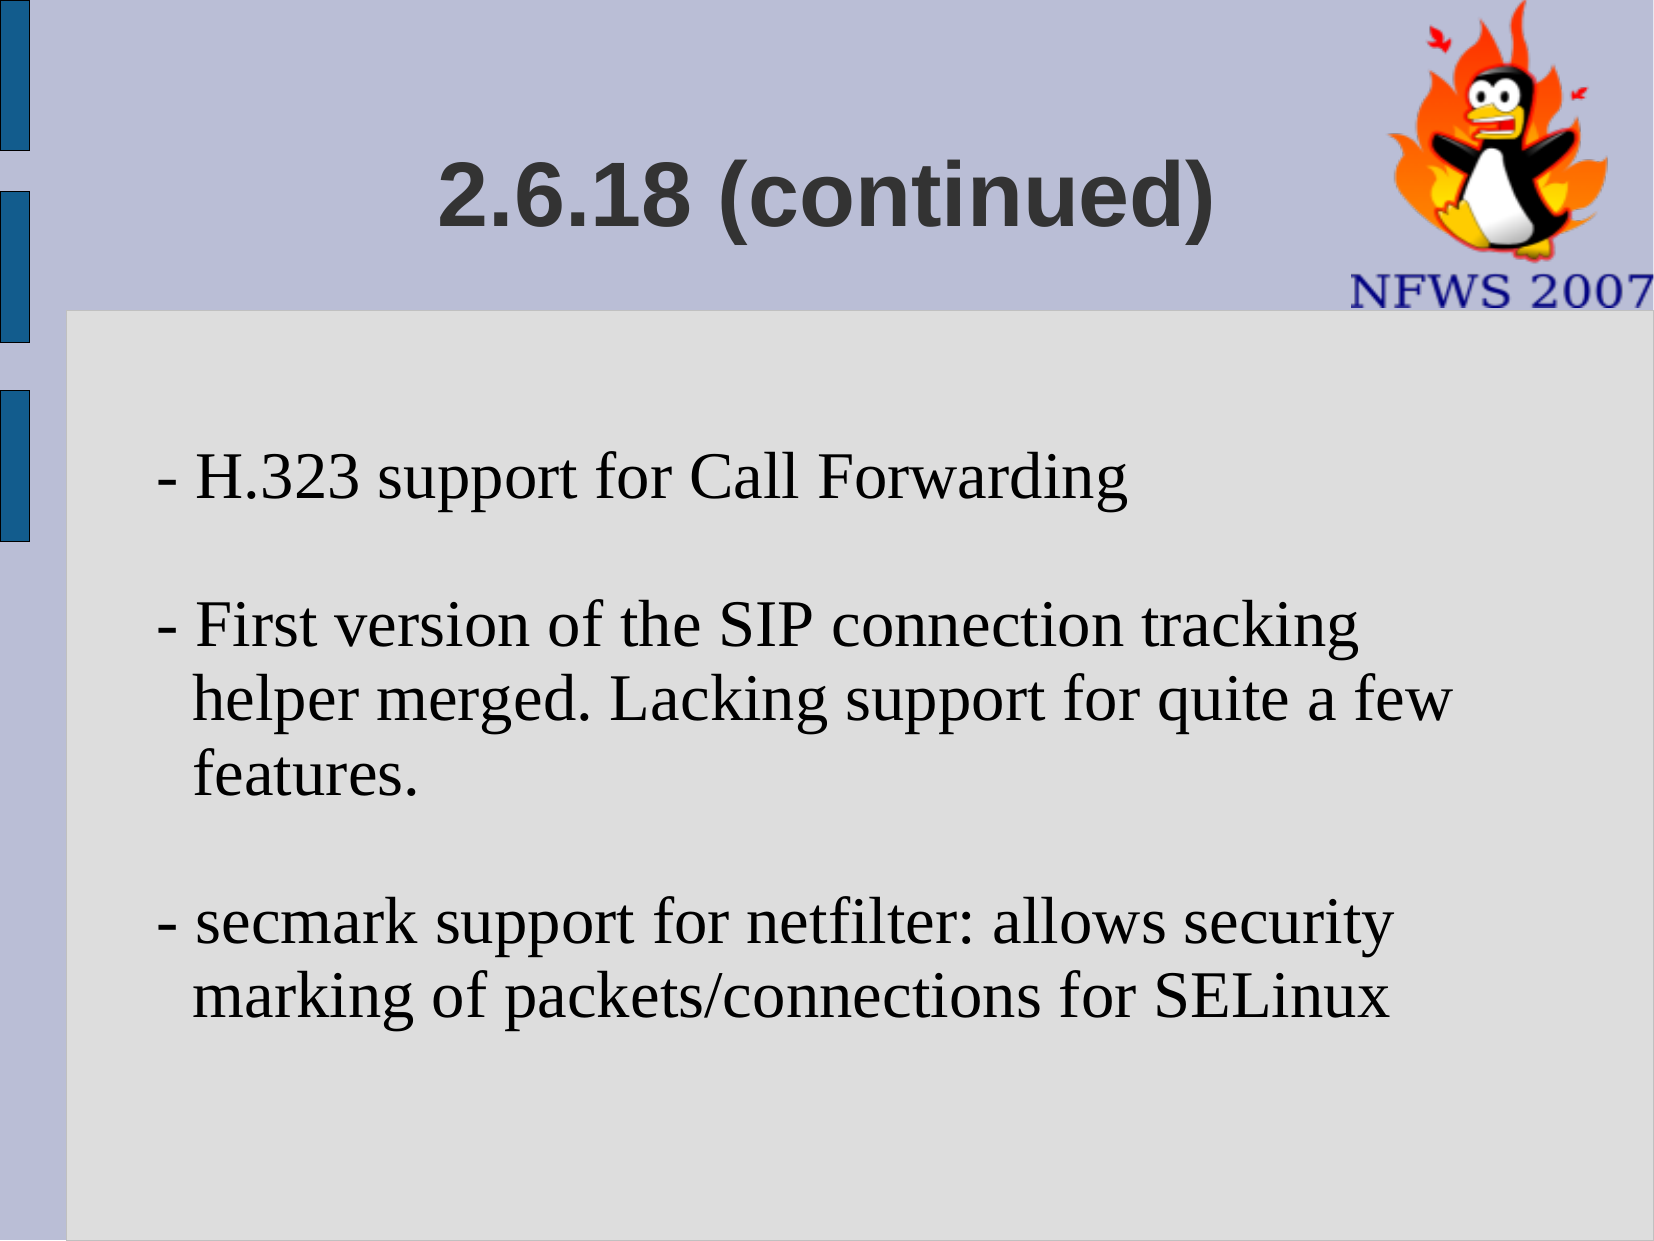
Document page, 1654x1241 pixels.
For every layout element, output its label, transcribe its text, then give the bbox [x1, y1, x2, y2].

title 2.6.18 (continued) [121, 98, 1351, 291]
picture [1351, 0, 1654, 308]
subtitle - H.323 support for Call Forwarding - First version of the SIP connection tracking helper merged. Lacking support for quite a few features. - secmark support for netfilter: allows security marking of packets/connections for SELinux [121, 352, 1534, 1119]
